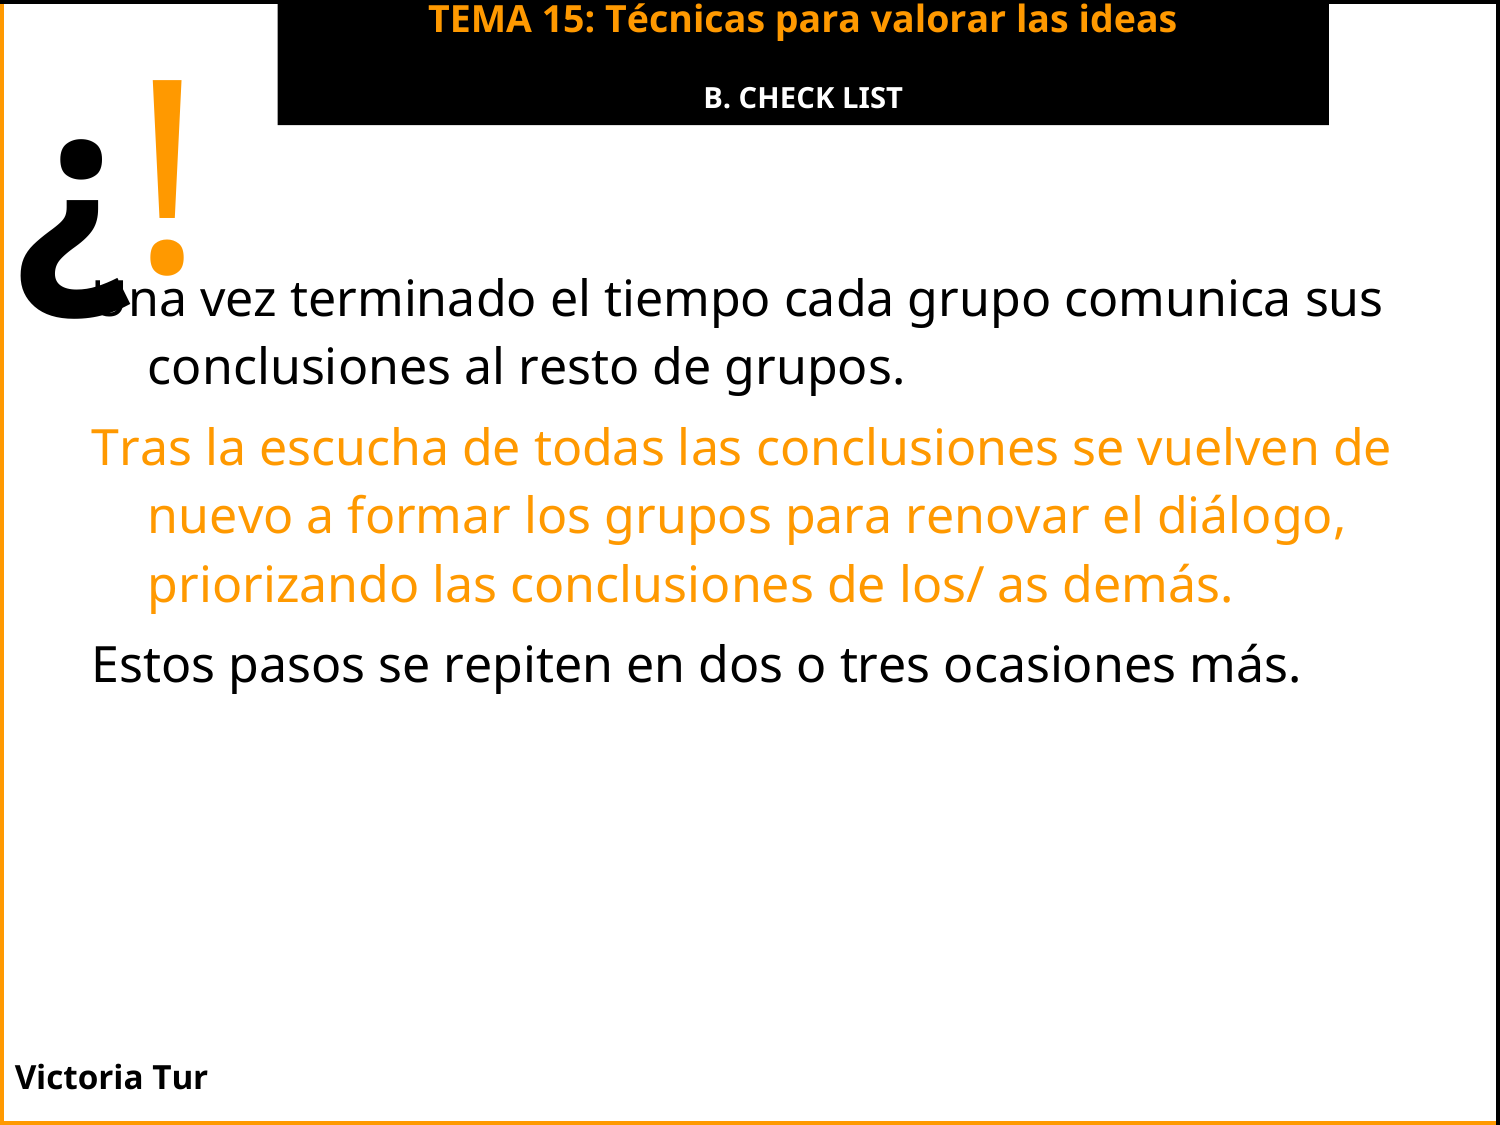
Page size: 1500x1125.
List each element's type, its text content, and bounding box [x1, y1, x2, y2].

list Una vez terminado el tiempo cada grupo comunica sus conclusiones al resto de grupos. Tras la escucha de todas las conclusiones se vuelven de nuevo a formar los grupos para renovar el diálogo, priorizando las conclusiones de los/ as demás. Estos pasos se repiten en dos o tres ocasiones más. [76, 255, 1427, 998]
